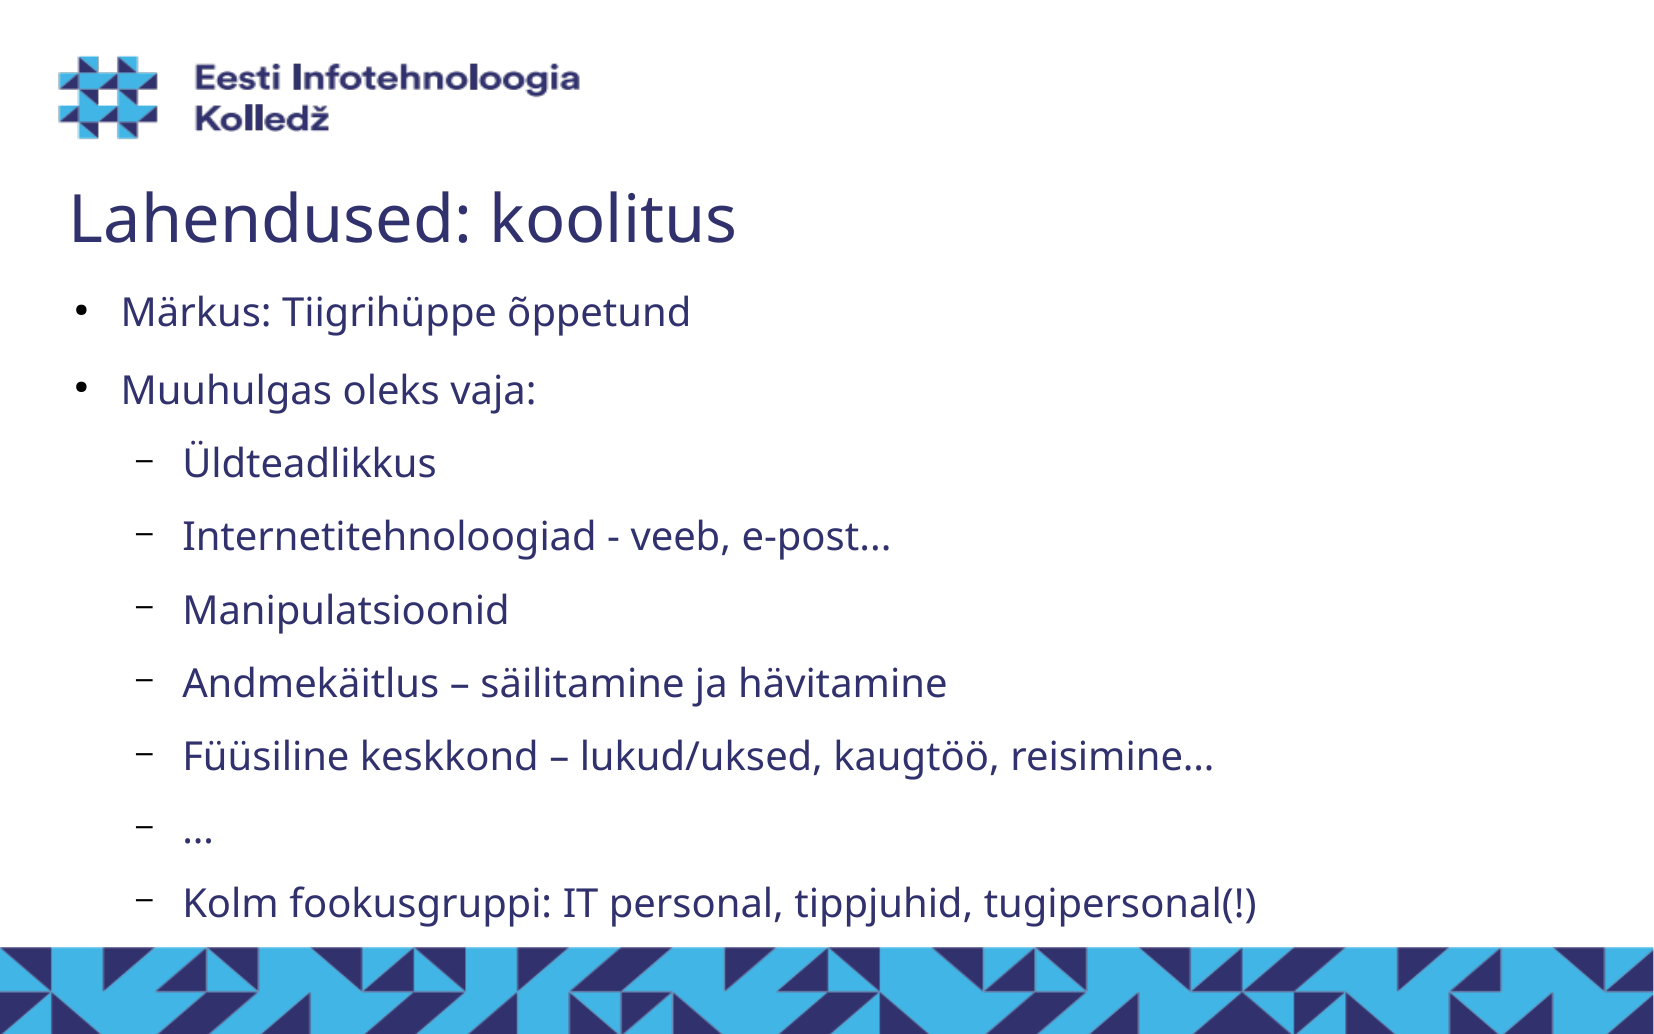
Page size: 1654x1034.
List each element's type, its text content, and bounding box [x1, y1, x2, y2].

title Lahendused: koolitus [68, 147, 1536, 283]
list Märkus: Tiigrihüppe õppetund Muuhulgas oleks vaja: Üldteadlikkus Internetitehnoloogiad - veeb, e-post... Manipulatsioonid Andmekäitlus – säilitamine ja hävitamine Füüsiline keskkond – lukud/uksed, kaugtöö, reisimine… … Kolm fookusgruppi: IT personal, tippjuhid, tugipersonal(!) [59, 283, 1595, 936]
